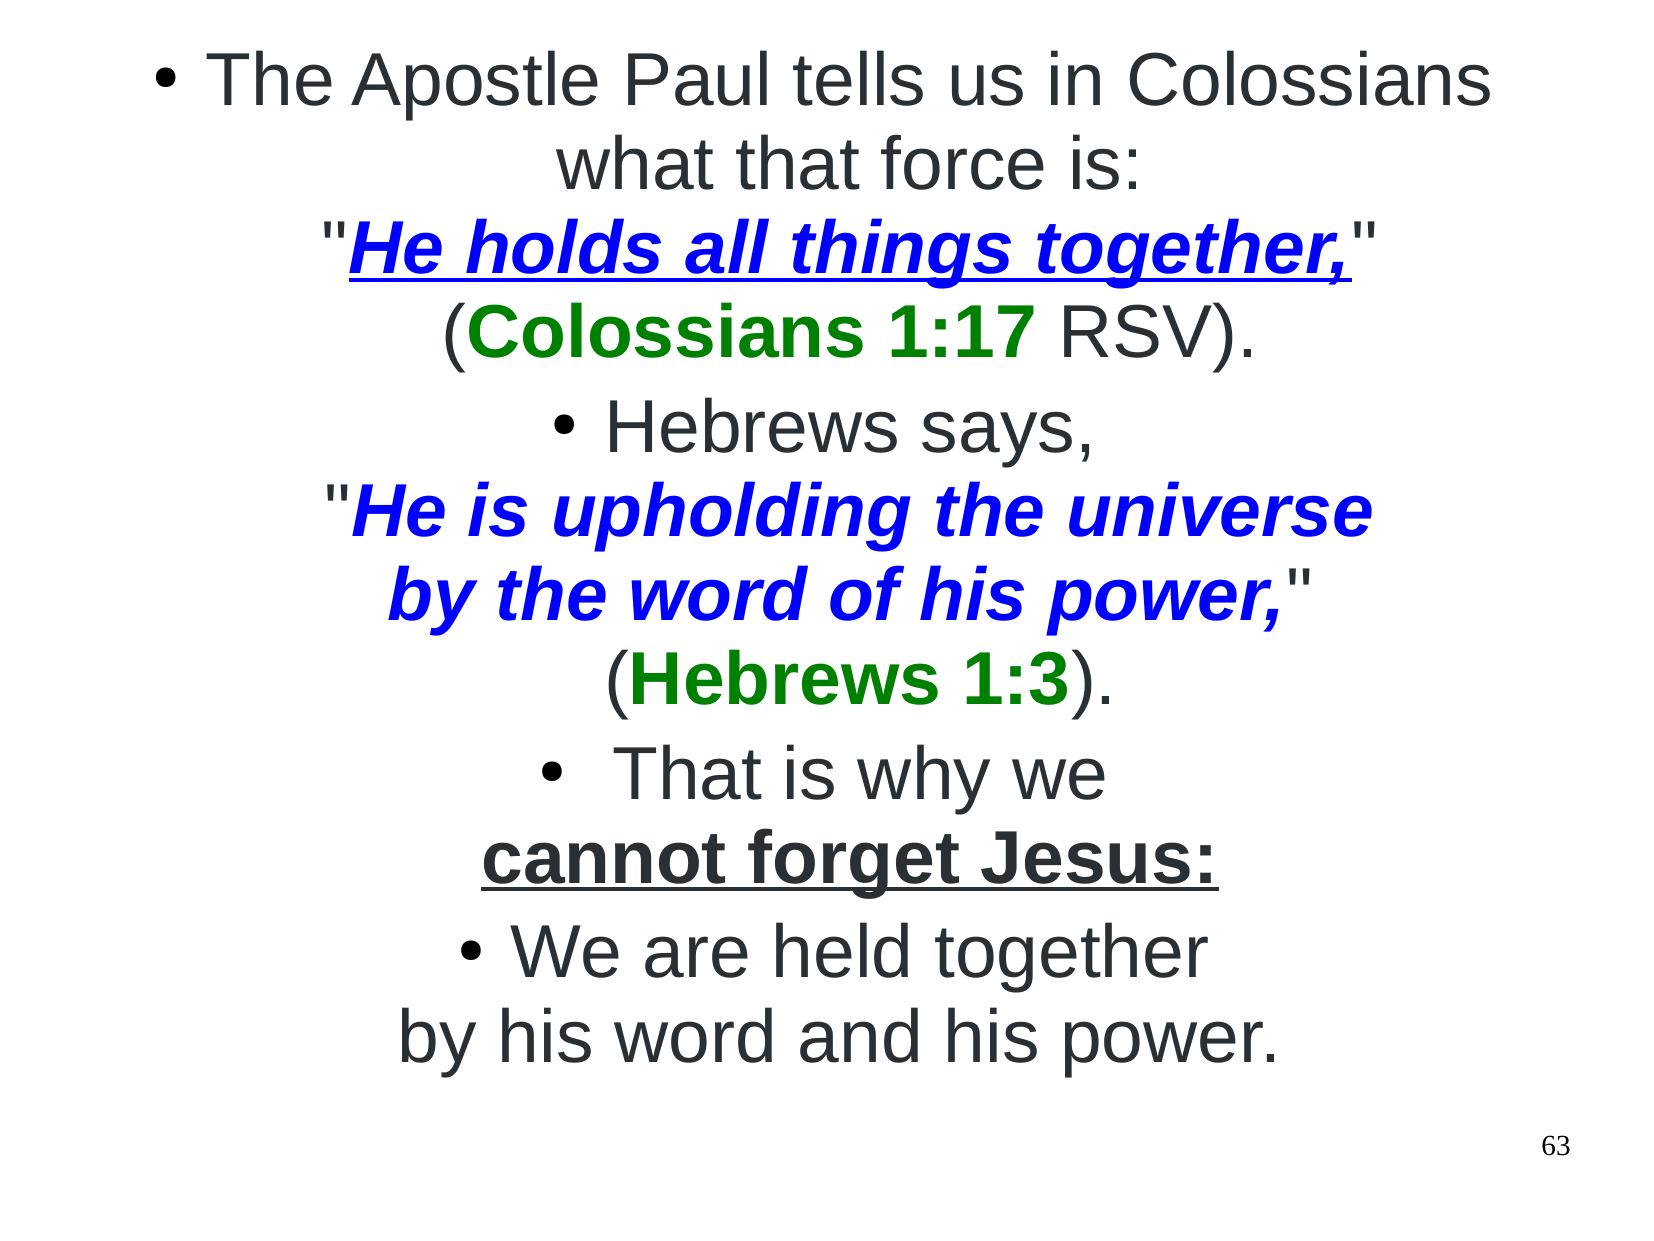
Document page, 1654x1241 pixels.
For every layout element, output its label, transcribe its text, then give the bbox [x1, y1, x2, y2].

list The Apostle Paul tells us in Colossians what that force is: "He holds all things together," (Colossians 1:17 RSV). Hebrews says, "He is upholding the universe by the word of his power," (Hebrews 1:3). That is why we cannot forget Jesus: We are held together by his word and his power. [37, 37, 1613, 1238]
